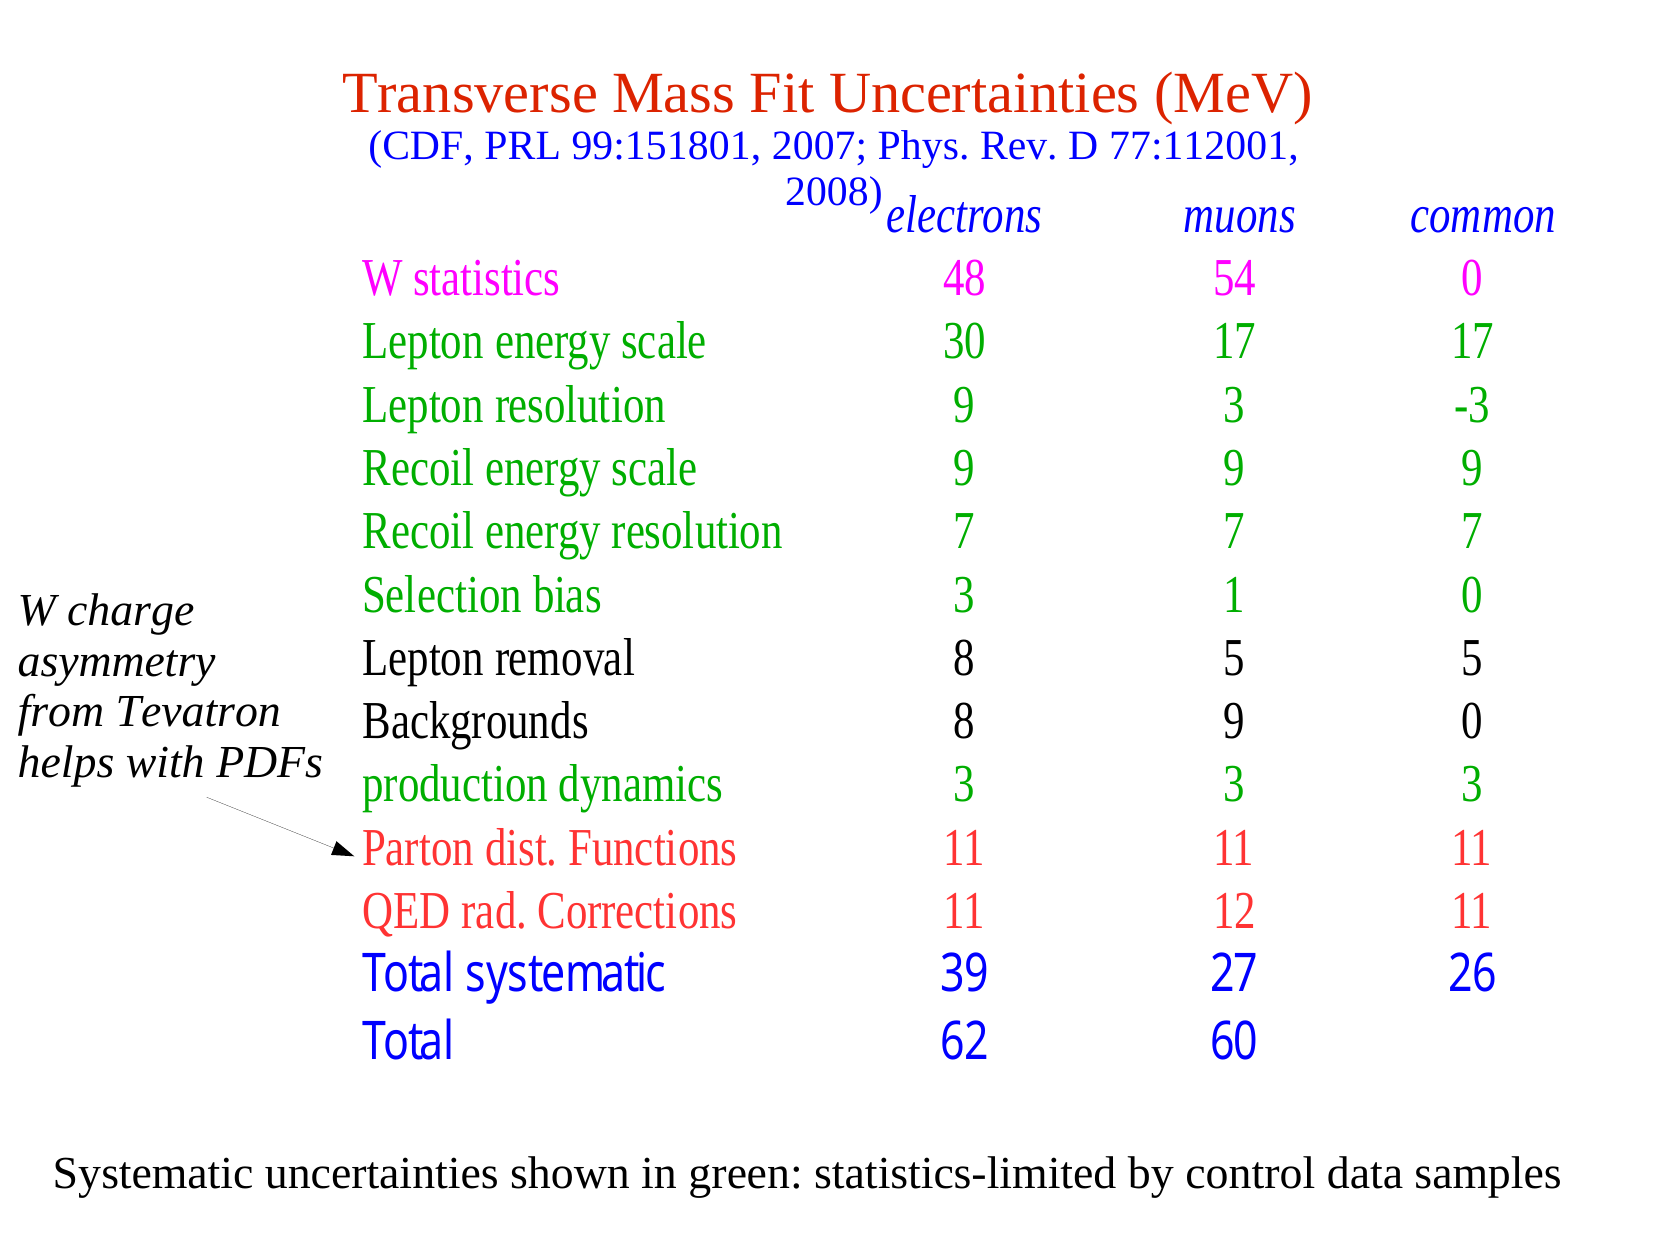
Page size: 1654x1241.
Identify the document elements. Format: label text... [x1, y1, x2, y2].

text_box W charge asymmetry from Tevatron helps with PDFs [17, 584, 325, 805]
chart [811, 183, 821, 204]
chart [831, 183, 841, 204]
text_box Systematic uncertainties shown in green: statistics-limited by control data samples [52, 1147, 1581, 1204]
chart [852, 191, 863, 204]
chart [361, 183, 1593, 1076]
text_box (CDF, PRL 99:151801, 2007; Phys. Rev. D 77:112001, 2008) [315, 122, 1353, 173]
chart [853, 183, 862, 190]
title Transverse Mass Fit Uncertainties (MeV) [121, 7, 1534, 178]
